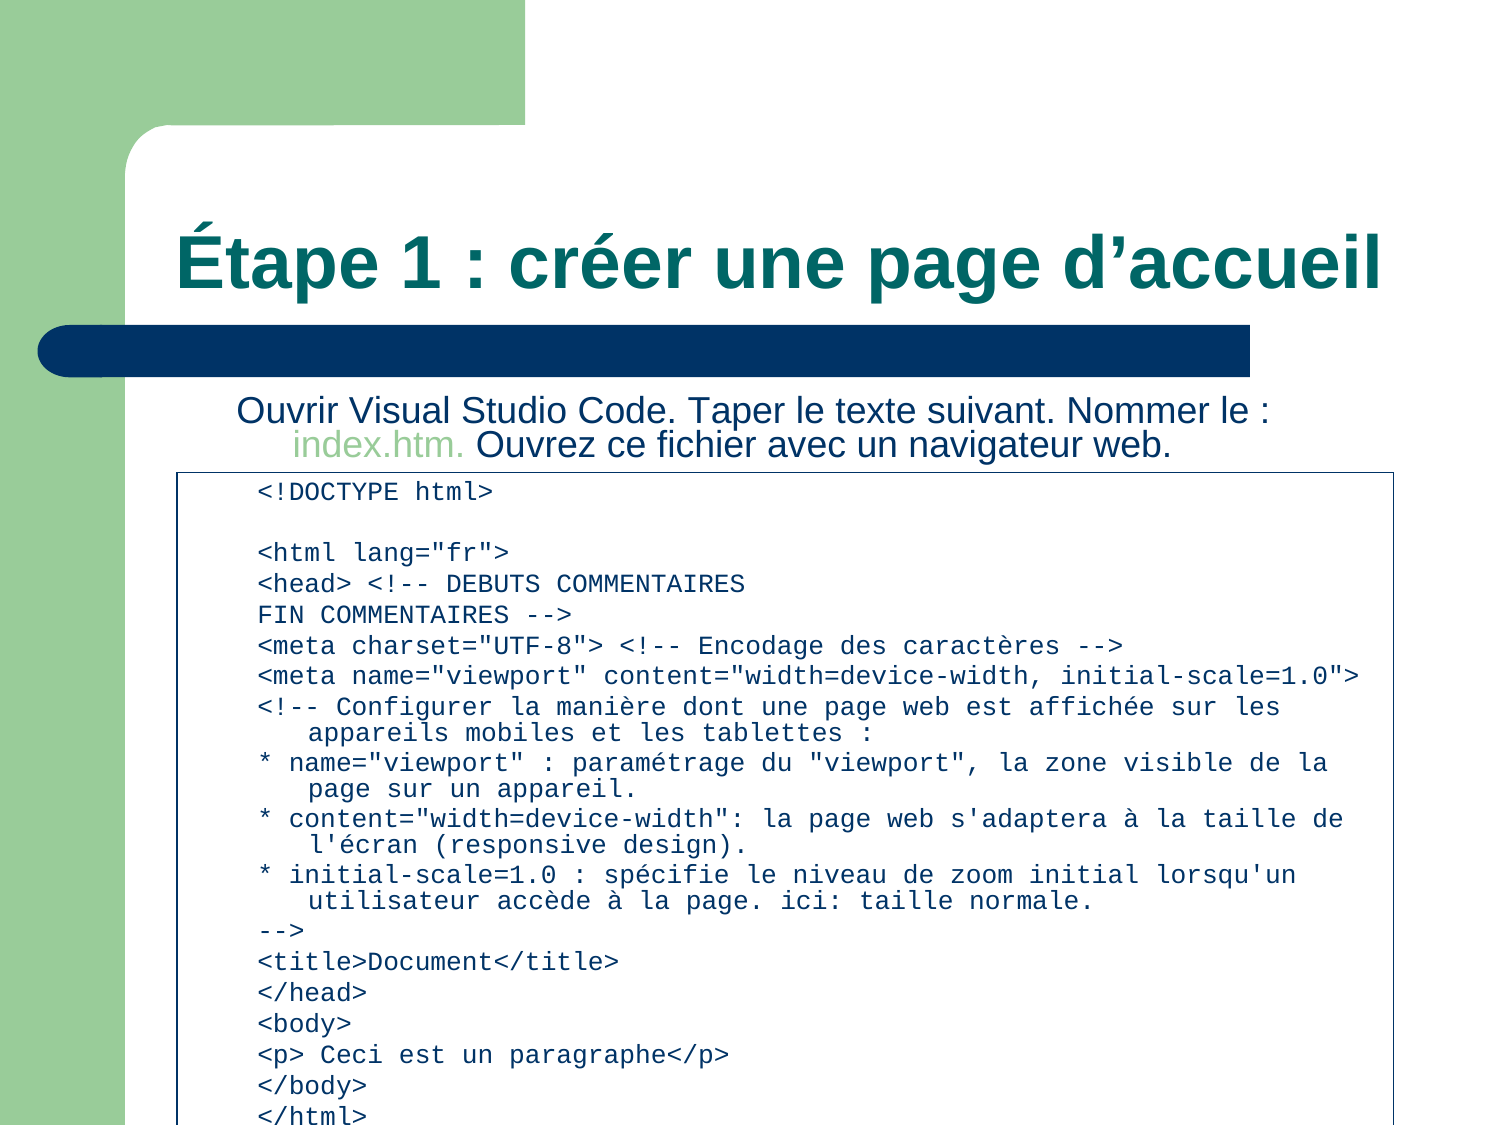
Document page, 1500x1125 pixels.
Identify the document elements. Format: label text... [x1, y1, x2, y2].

list <!DOCTYPE html> <html lang="fr"> <head> <!-- DEBUTS COMMENTAIRES FIN COMMENTAIRES --> <meta charset="UTF-8"> <!-- Encodage des caractères --> <meta name="viewport" content="width=device-width, initial-scale=1.0"> <!-- Configurer la manière dont une page web est affichée sur les appareils mobiles et les tablettes : * name="viewport" : paramétrage du "viewport", la zone visible de la page sur un appareil. * content="width=device-width": la page web s'adaptera à la taille de l'écran (responsive design). * initial-scale=1.0 : spécifie le niveau de zoom initial lorsqu'un utilisateur accède à la page. ici: taille normale. --> <title>Document</title> </head> <body> <p> Ceci est un paragraphe</p> </body> </html> [177, 472, 1394, 1125]
text_box Ouvrir Visual Studio Code. Taper le texte suivant. Nommer le : index.htm. Ouvrez ce fichier avec un navigateur web. [165, 389, 1382, 472]
title Étape 1 : créer une page d’accueil [160, 125, 1426, 313]
